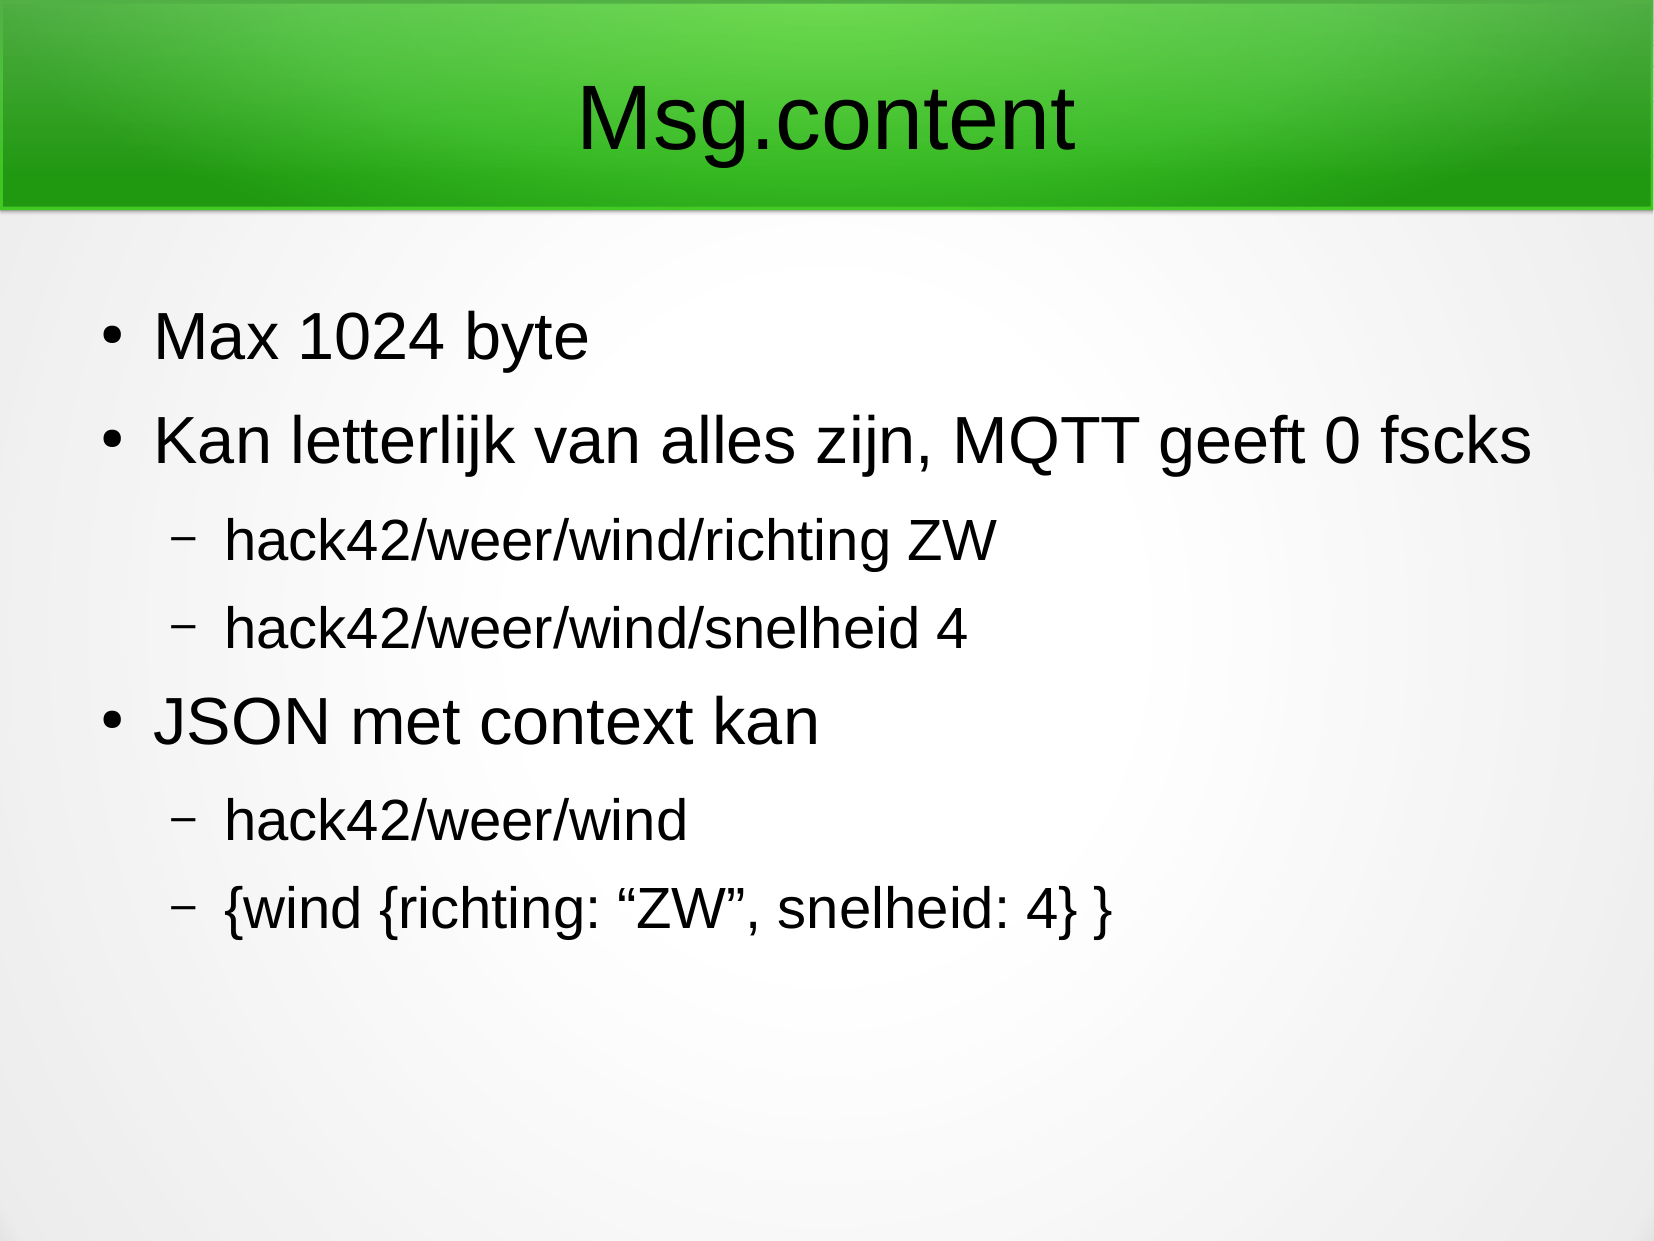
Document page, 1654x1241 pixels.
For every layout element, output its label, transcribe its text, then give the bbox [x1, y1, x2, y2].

list Max 1024 byte Kan letterlijk van alles zijn, MQTT geeft 0 fscks hack42/weer/wind/richting ZW hack42/weer/wind/snelheid 4 JSON met context kan hack42/weer/wind {wind {richting: “ZW”, snelheid: 4} } [82, 299, 1571, 1019]
title Msg.content [82, 47, 1571, 189]
